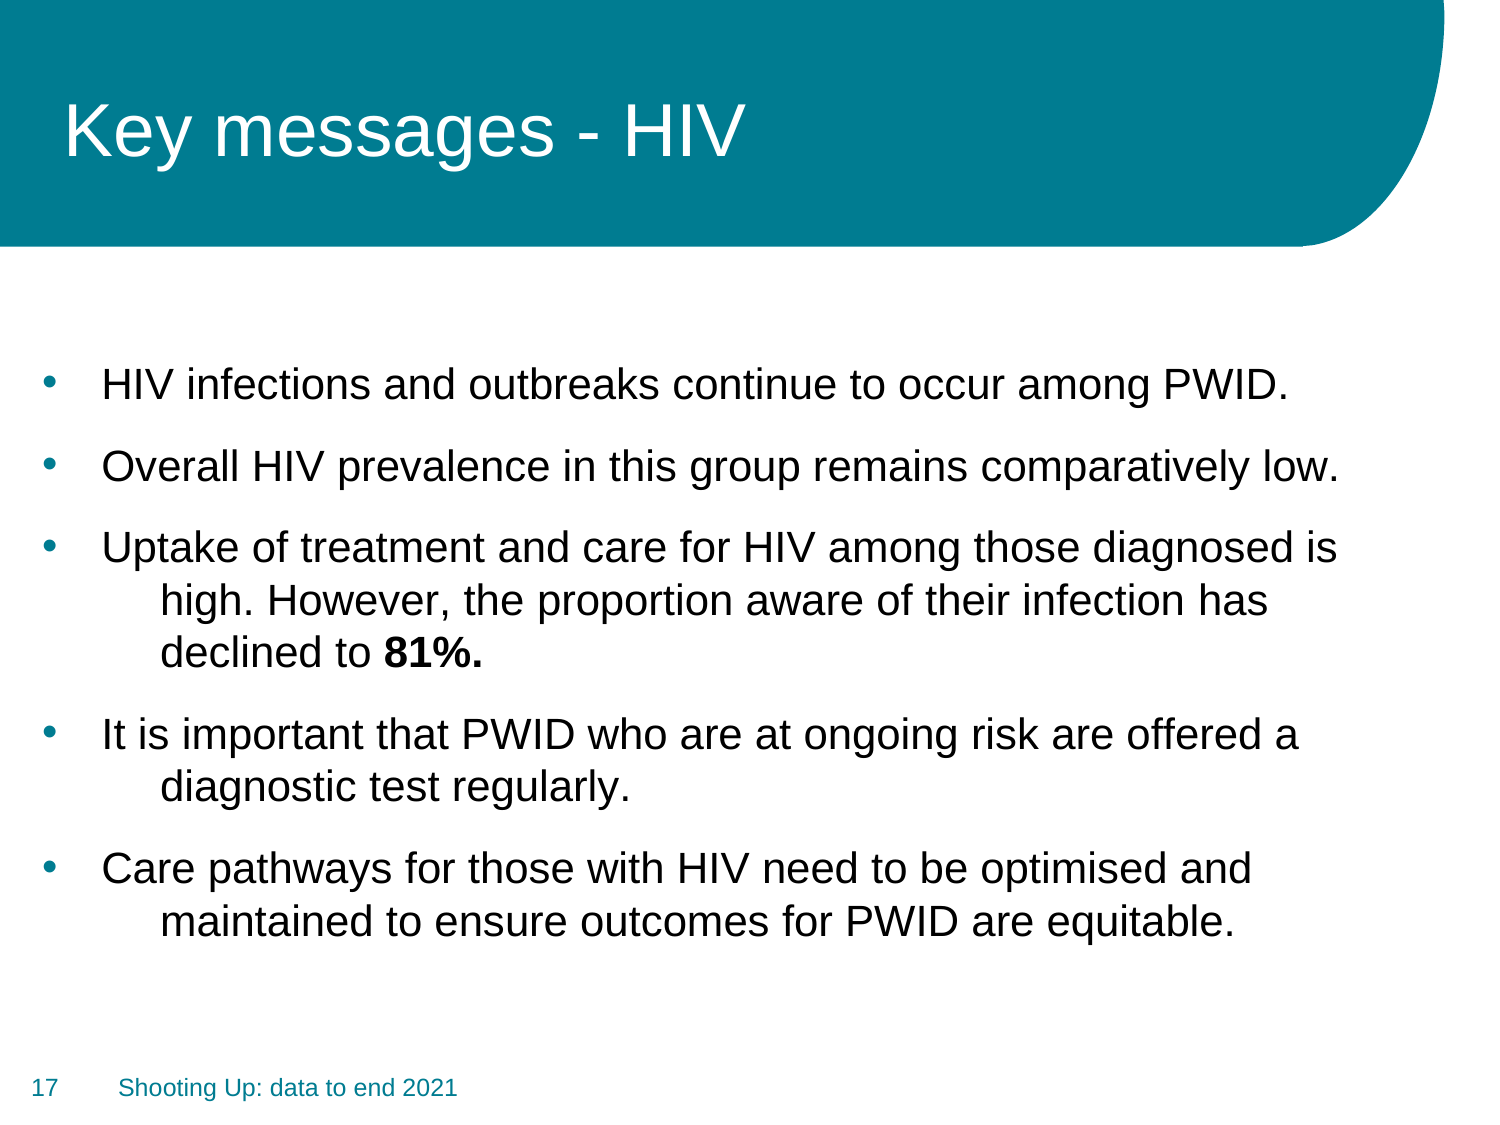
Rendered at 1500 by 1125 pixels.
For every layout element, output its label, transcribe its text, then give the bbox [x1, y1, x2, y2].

text_box Shooting Up: data to end 2021 [103, 1056, 1335, 1116]
text_box [16, 1056, 90, 1117]
text_box HIV infections and outbreaks continue to occur among PWID. Overall HIV prevalence in this group remains comparatively low. Uptake of treatment and care for HIV among those diagnosed is high. However, the proportion aware of their infection has declined to 81%. It is important that PWID who are at ongoing risk are offered a diagnostic test regularly. Care pathways for those with HIV need to be optimised and maintained to ensure outcomes for PWID are equitable. [31, 350, 1420, 950]
title Key messages - HIV [52, 76, 1351, 179]
